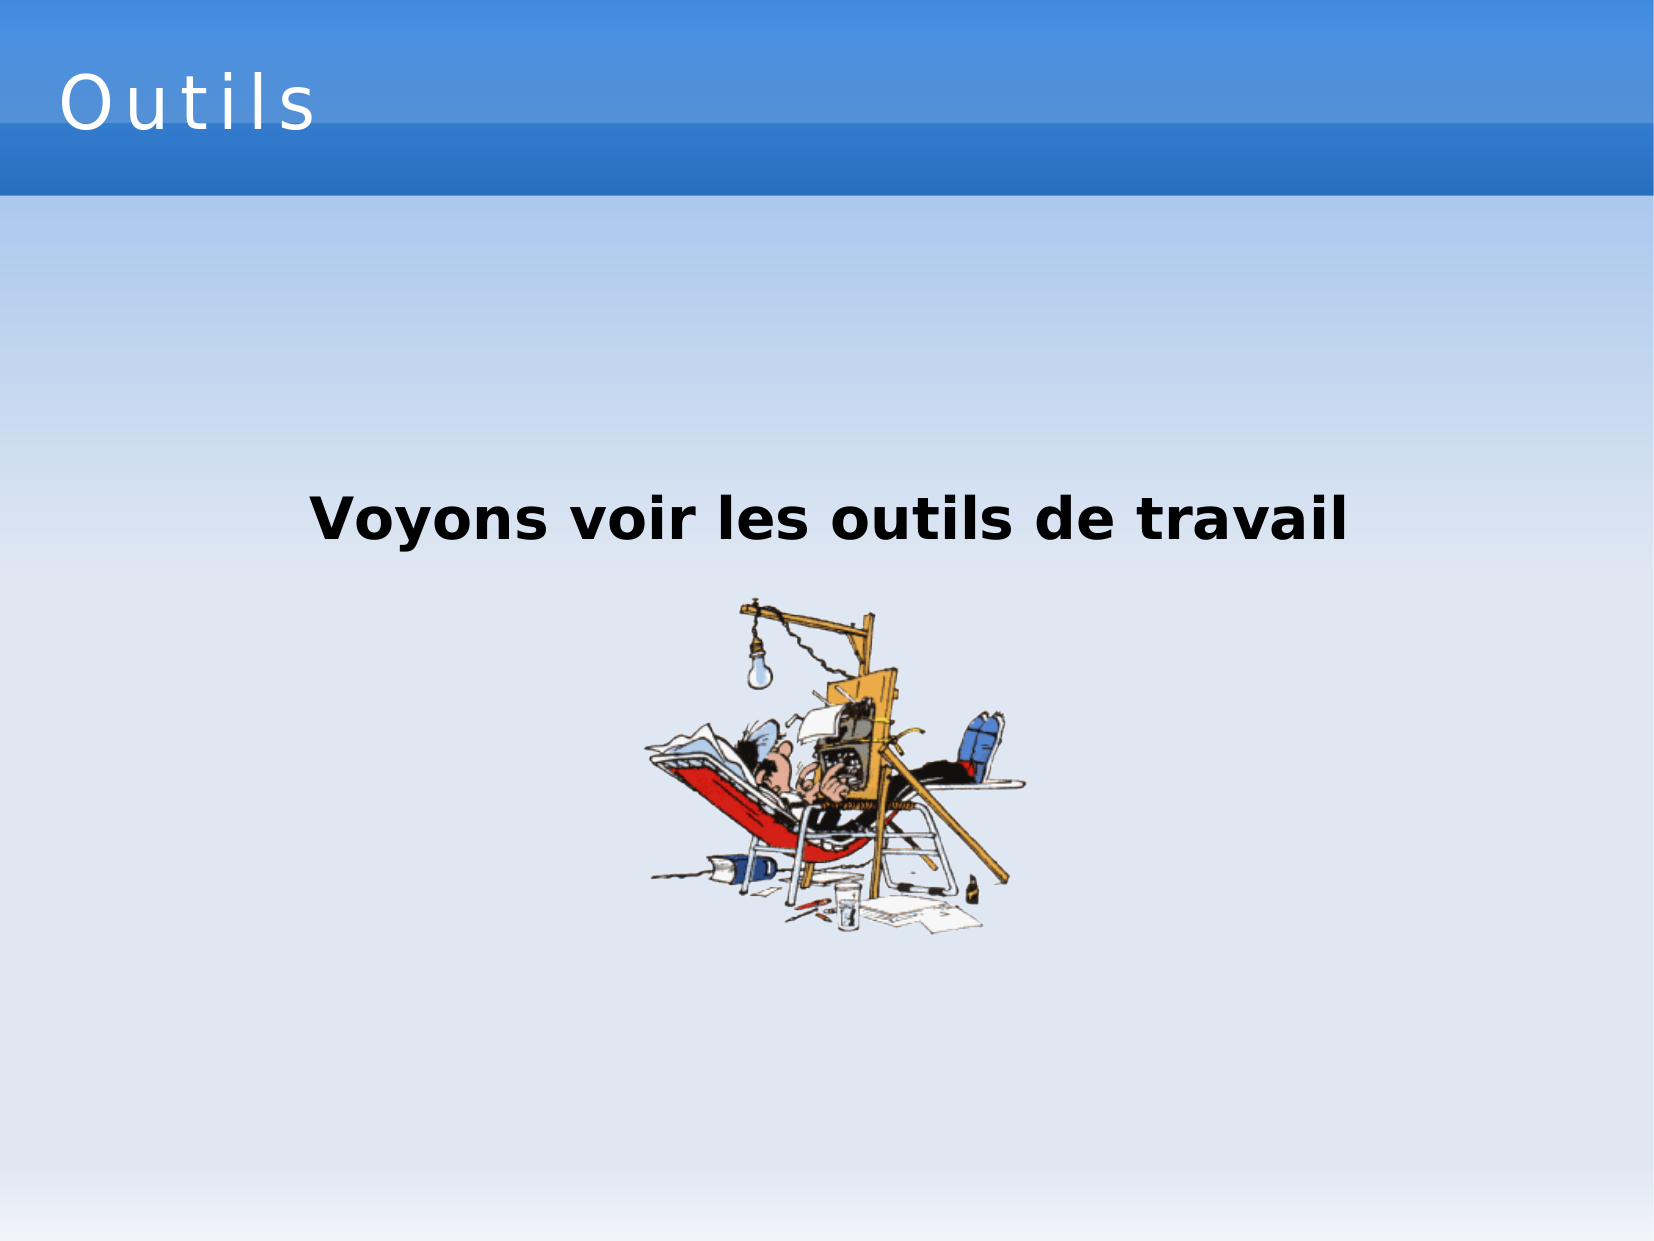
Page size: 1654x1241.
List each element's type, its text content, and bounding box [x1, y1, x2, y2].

picture [0, 0, 1654, 1241]
title Outils [59, 36, 1270, 171]
text_box Voyons voir les outils de travail [295, 478, 1362, 562]
